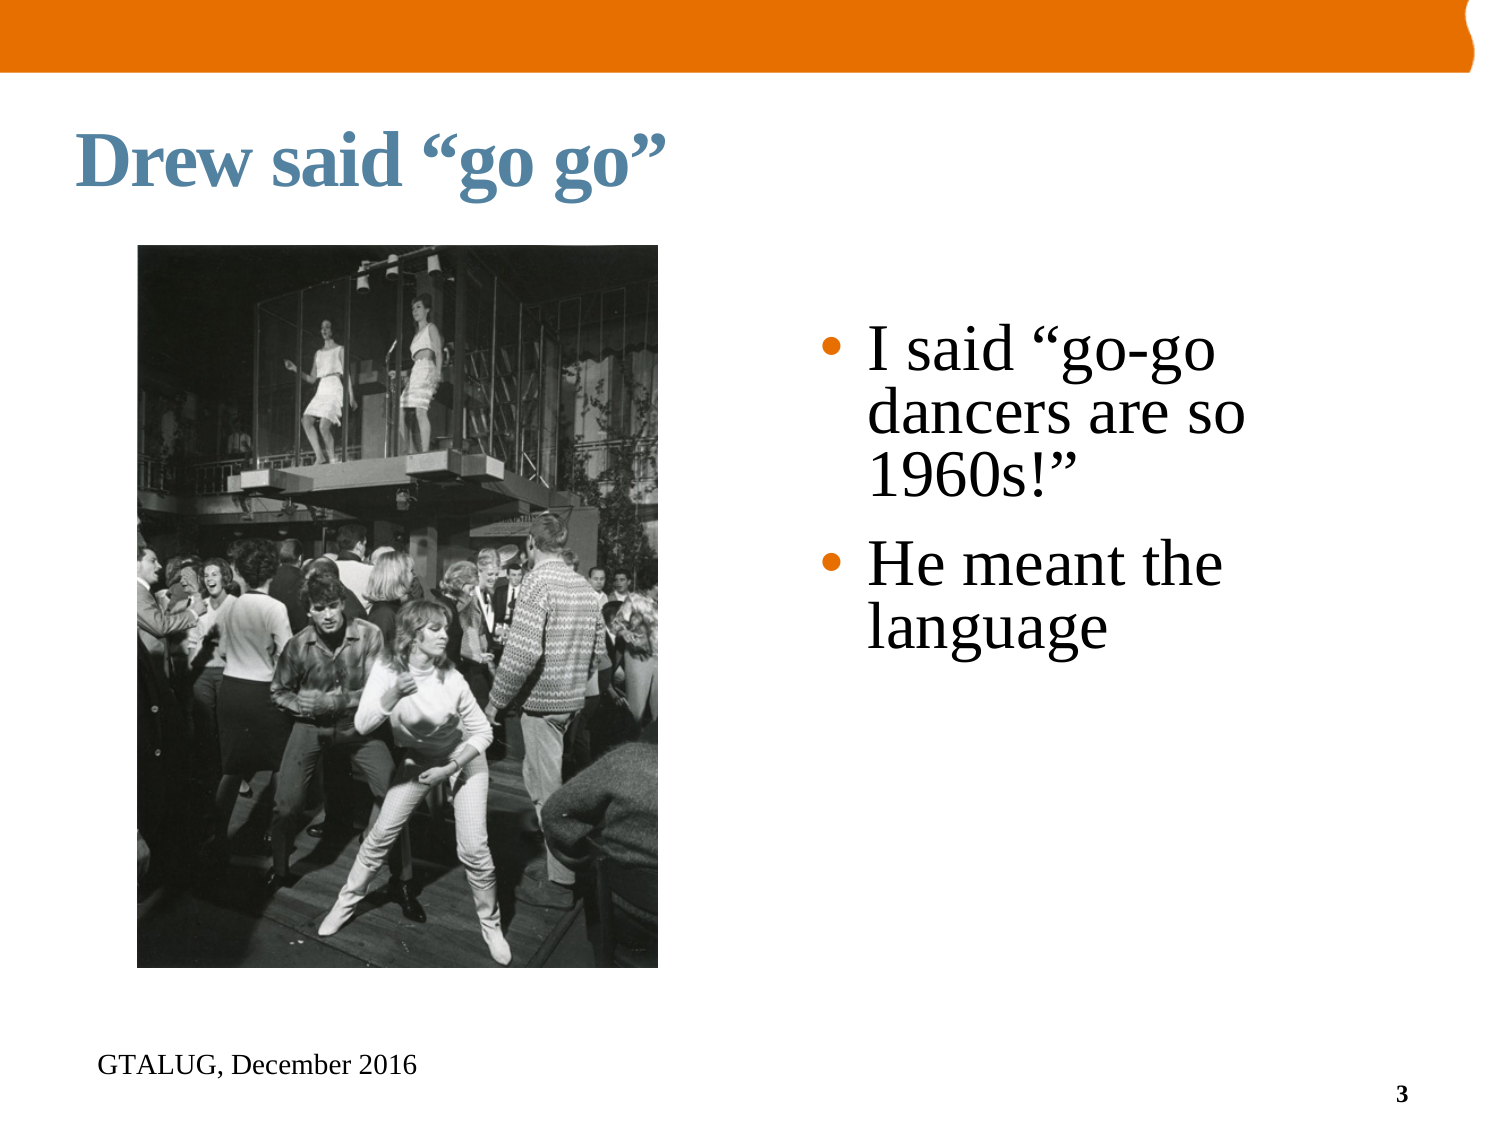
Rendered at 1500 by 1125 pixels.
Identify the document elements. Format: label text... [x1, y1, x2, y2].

title Drew said “go go” [75, 122, 1438, 228]
picture [137, 245, 658, 968]
list I said “go-go dancers are so 1960s!” He meant the language [726, 319, 1402, 1017]
picture [0, 0, 1500, 75]
